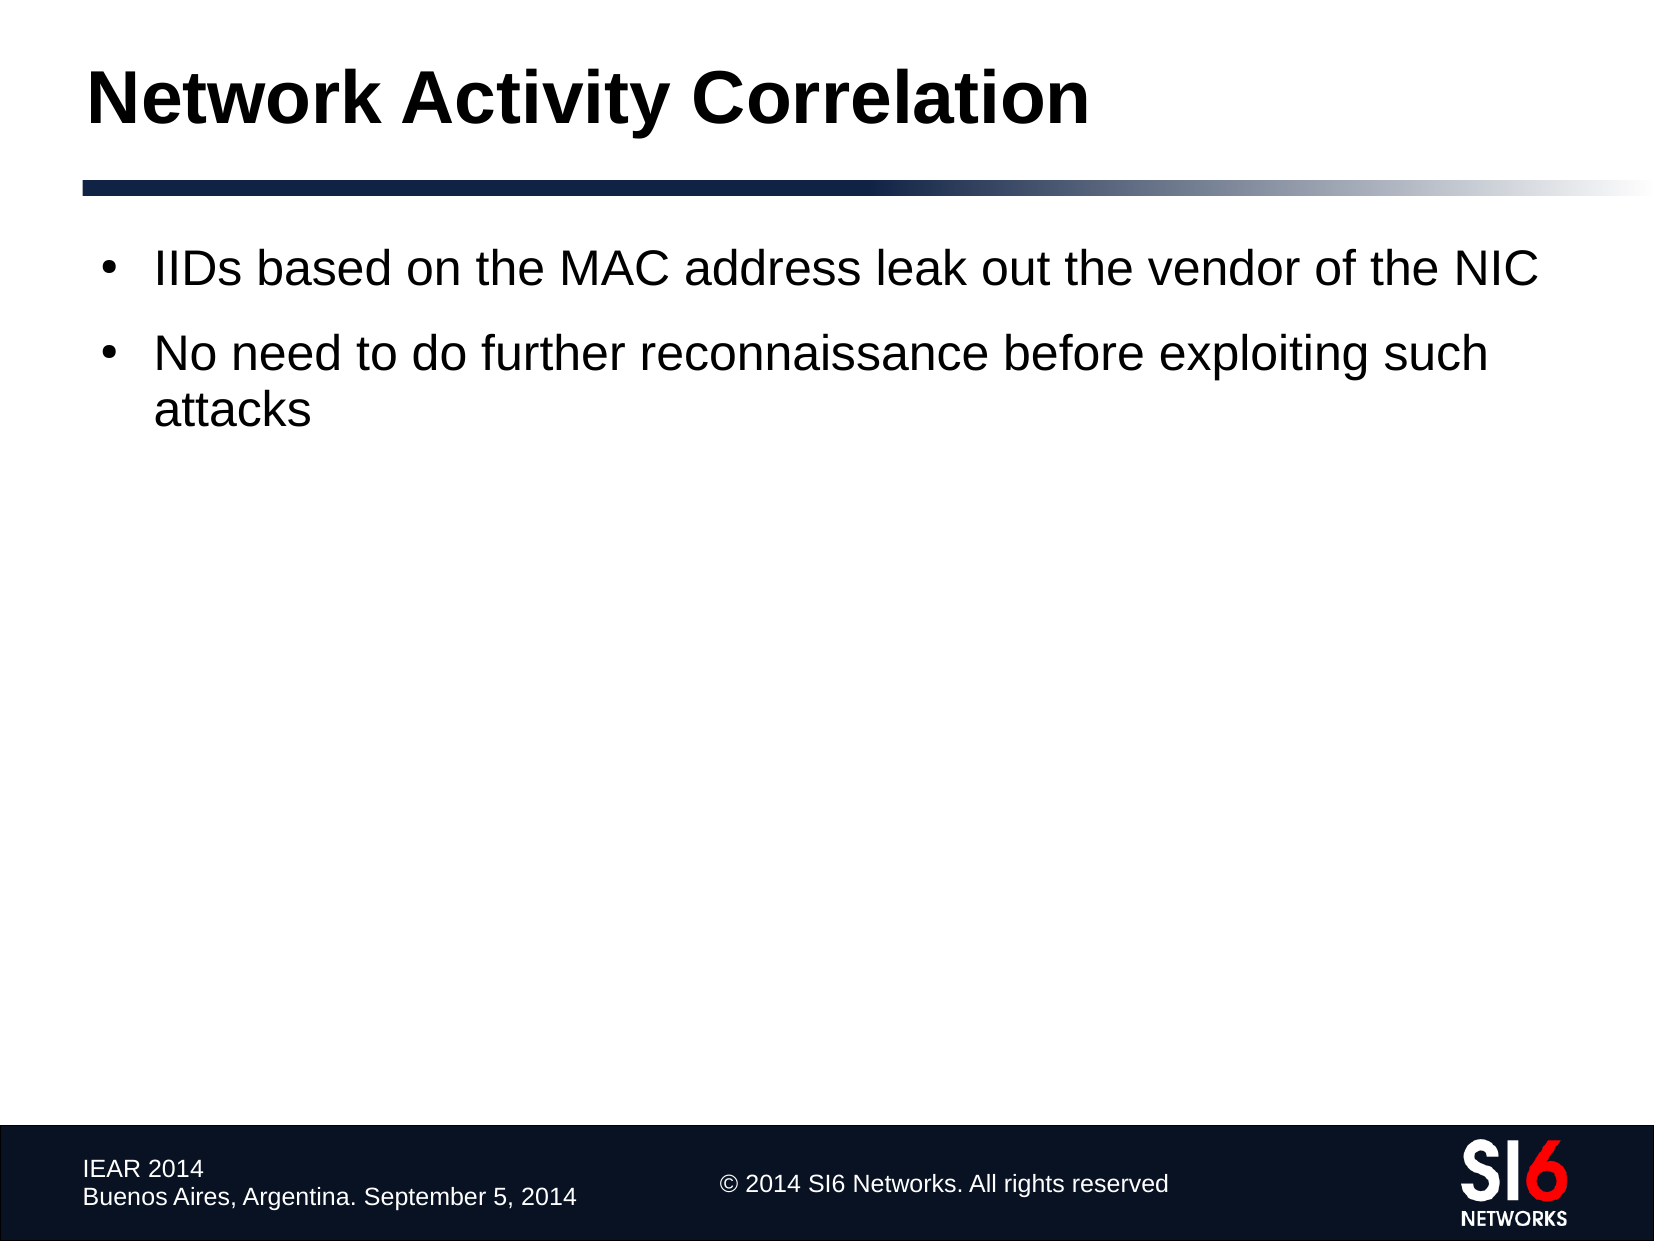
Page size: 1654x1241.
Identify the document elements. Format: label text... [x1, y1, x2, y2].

picture [1461, 1139, 1567, 1226]
list IIDs based on the MAC address leak out the vendor of the NIC No need to do further reconnaissance before exploiting such attacks [82, 240, 1571, 1059]
title Network Activity Correlation [86, 30, 1576, 166]
